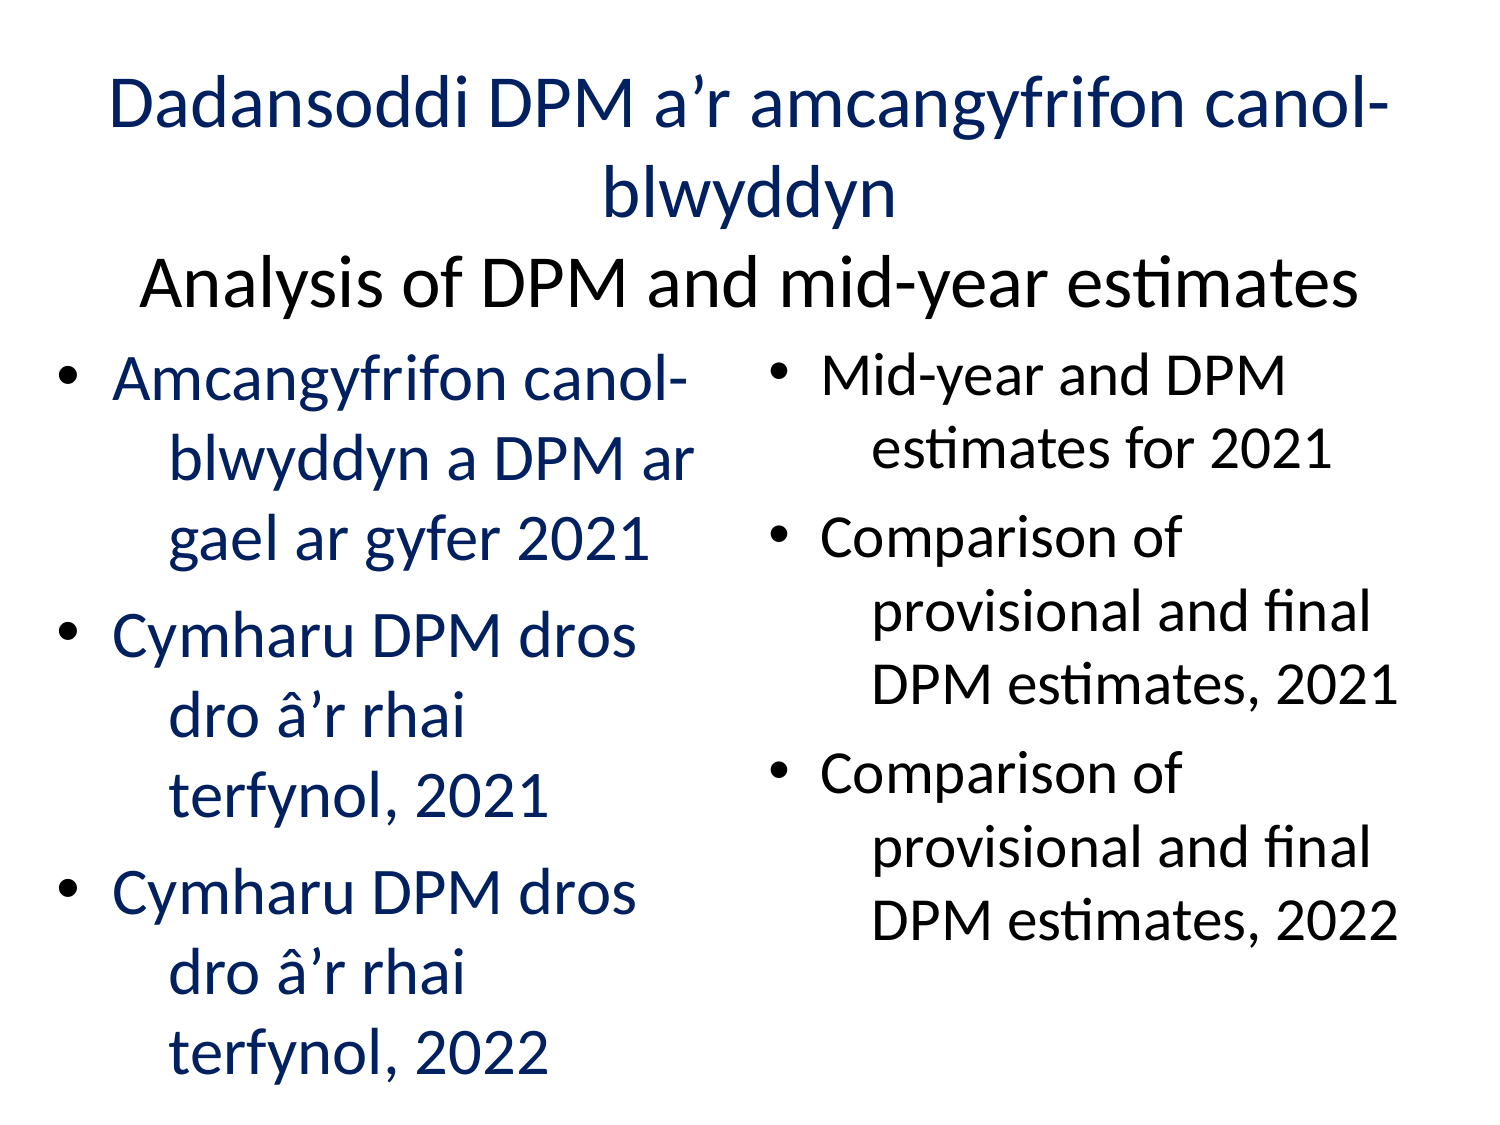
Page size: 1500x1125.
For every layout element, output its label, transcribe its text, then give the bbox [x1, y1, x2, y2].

title Dadansoddi DPM a’r amcangyfrifon canol-blwyddyn Analysis of DPM and mid-year estimates [75, 45, 1426, 233]
text_box Amcangyfrifon canol-blwyddyn a DPM ar gael ar gyfer 2021 Cymharu DPM dros dro â’r rhai terfynol, 2021 Cymharu DPM dros dro â’r rhai terfynol, 2022 [41, 326, 717, 1099]
list Mid-year and DPM estimates for 2021 Comparison of provisional and final DPM estimates, 2021 Comparison of provisional and final DPM estimates, 2022 [753, 326, 1429, 1099]
